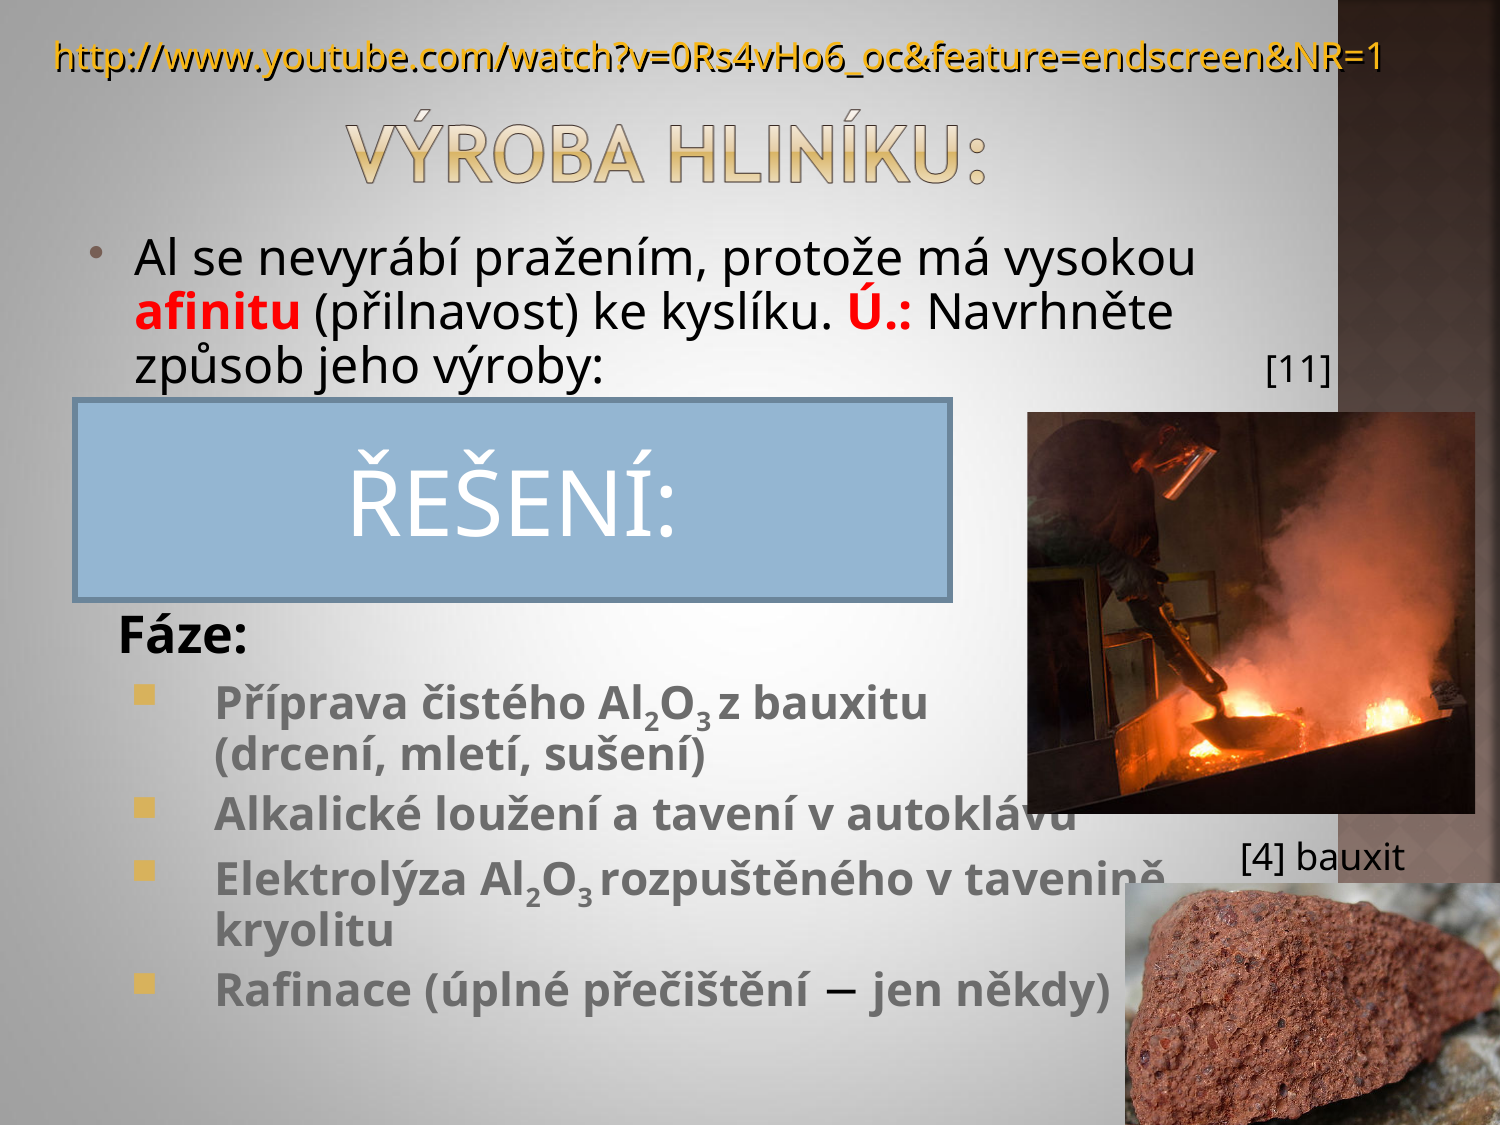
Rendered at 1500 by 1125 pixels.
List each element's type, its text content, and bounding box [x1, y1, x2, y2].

text_box http://www.youtube.com/watch?v=0Rs4vHo6_oc&feature=endscreen&NR=1 [37, 24, 1500, 92]
text_box [11] [1249, 337, 1374, 398]
text_box [75, 92, 1264, 248]
text_box [4] bauxit [1224, 824, 1421, 931]
list Al se nevyrábí pražením, protože má vysokou afinitu (přilnavost) ke kyslíku. Ú.: Navrhněte způsob jeho výroby: Je potřeba elektrolýza taveniny ve směsi oxidu hliníku a kryolitu 2Al2O3 → 4Al + 3O2 Fáze: Příprava čistého Al2O3 z bauxitu (drcení, mletí, sušení) Alkalické loužení a tavení v autoklávu Elektrolýza Al2O3 rozpuštěného v tavenině kryolitu Rafinace (úplné přečištění − jen někdy) [75, 224, 1263, 1060]
picture [0, 0, 1500, 1125]
text_box ŘEŠENÍ: [74, 399, 950, 600]
